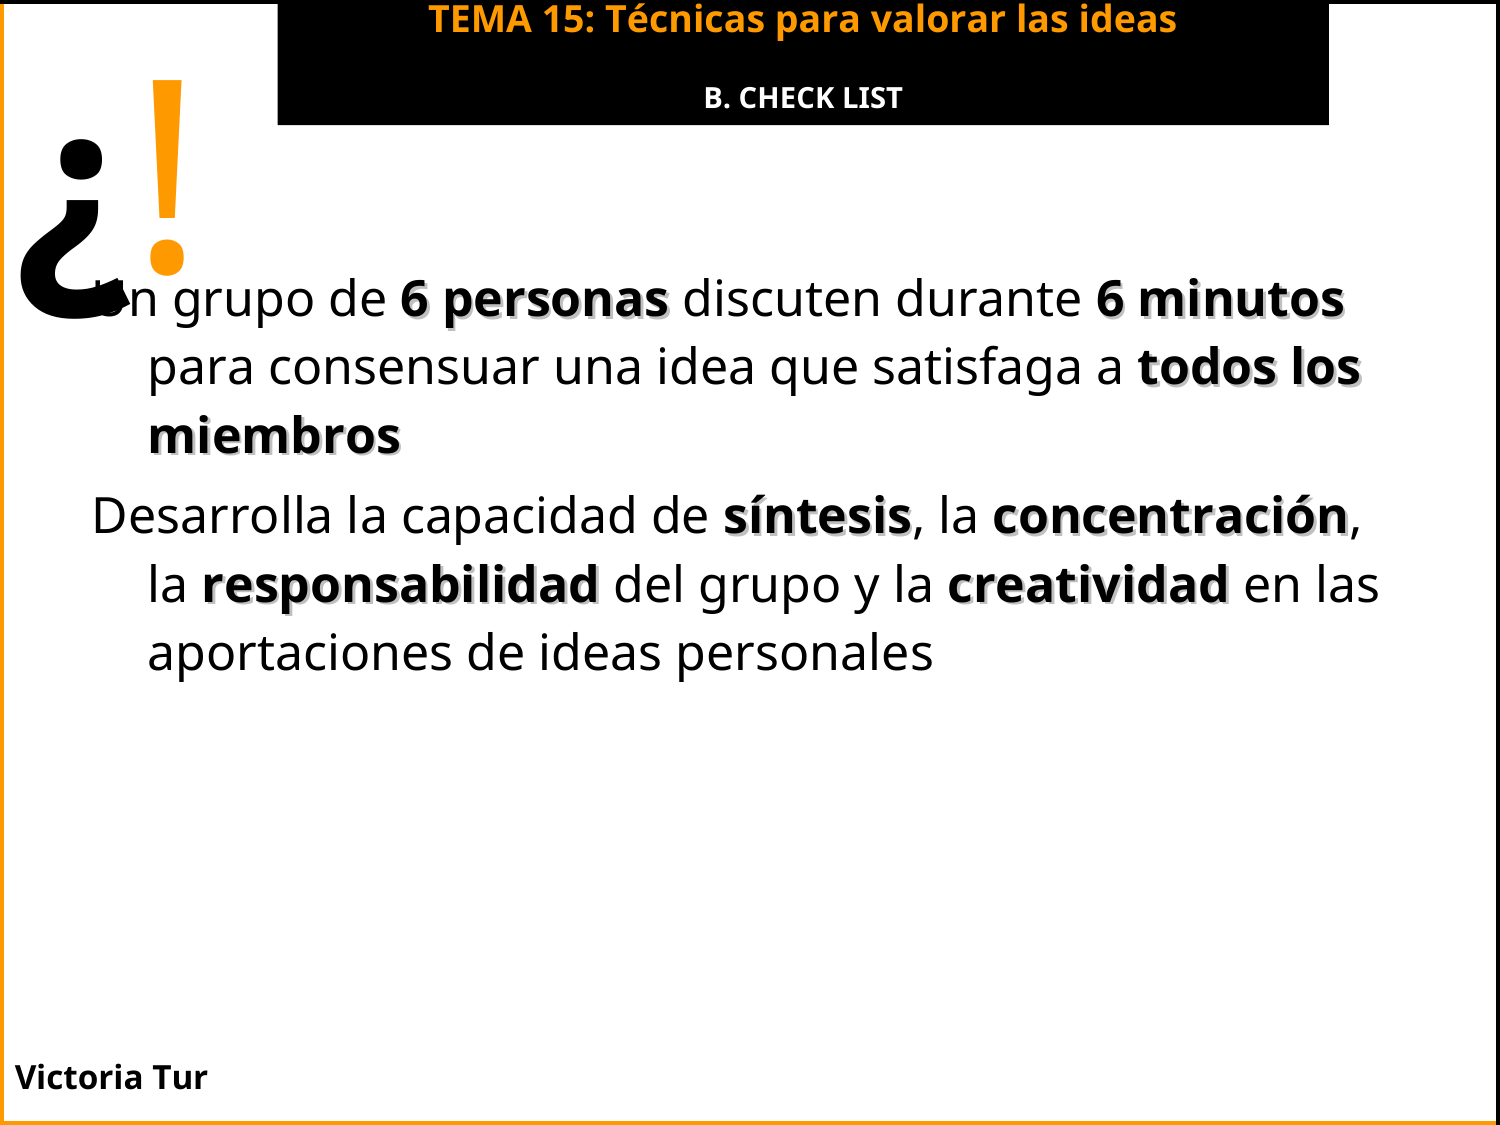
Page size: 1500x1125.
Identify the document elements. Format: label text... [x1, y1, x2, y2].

list Un grupo de 6 personas discuten durante 6 minutos para consensuar una idea que satisfaga a todos los miembros Desarrolla la capacidad de síntesis, la concentración, la responsabilidad del grupo y la creatividad en las aportaciones de ideas personales [76, 255, 1427, 998]
